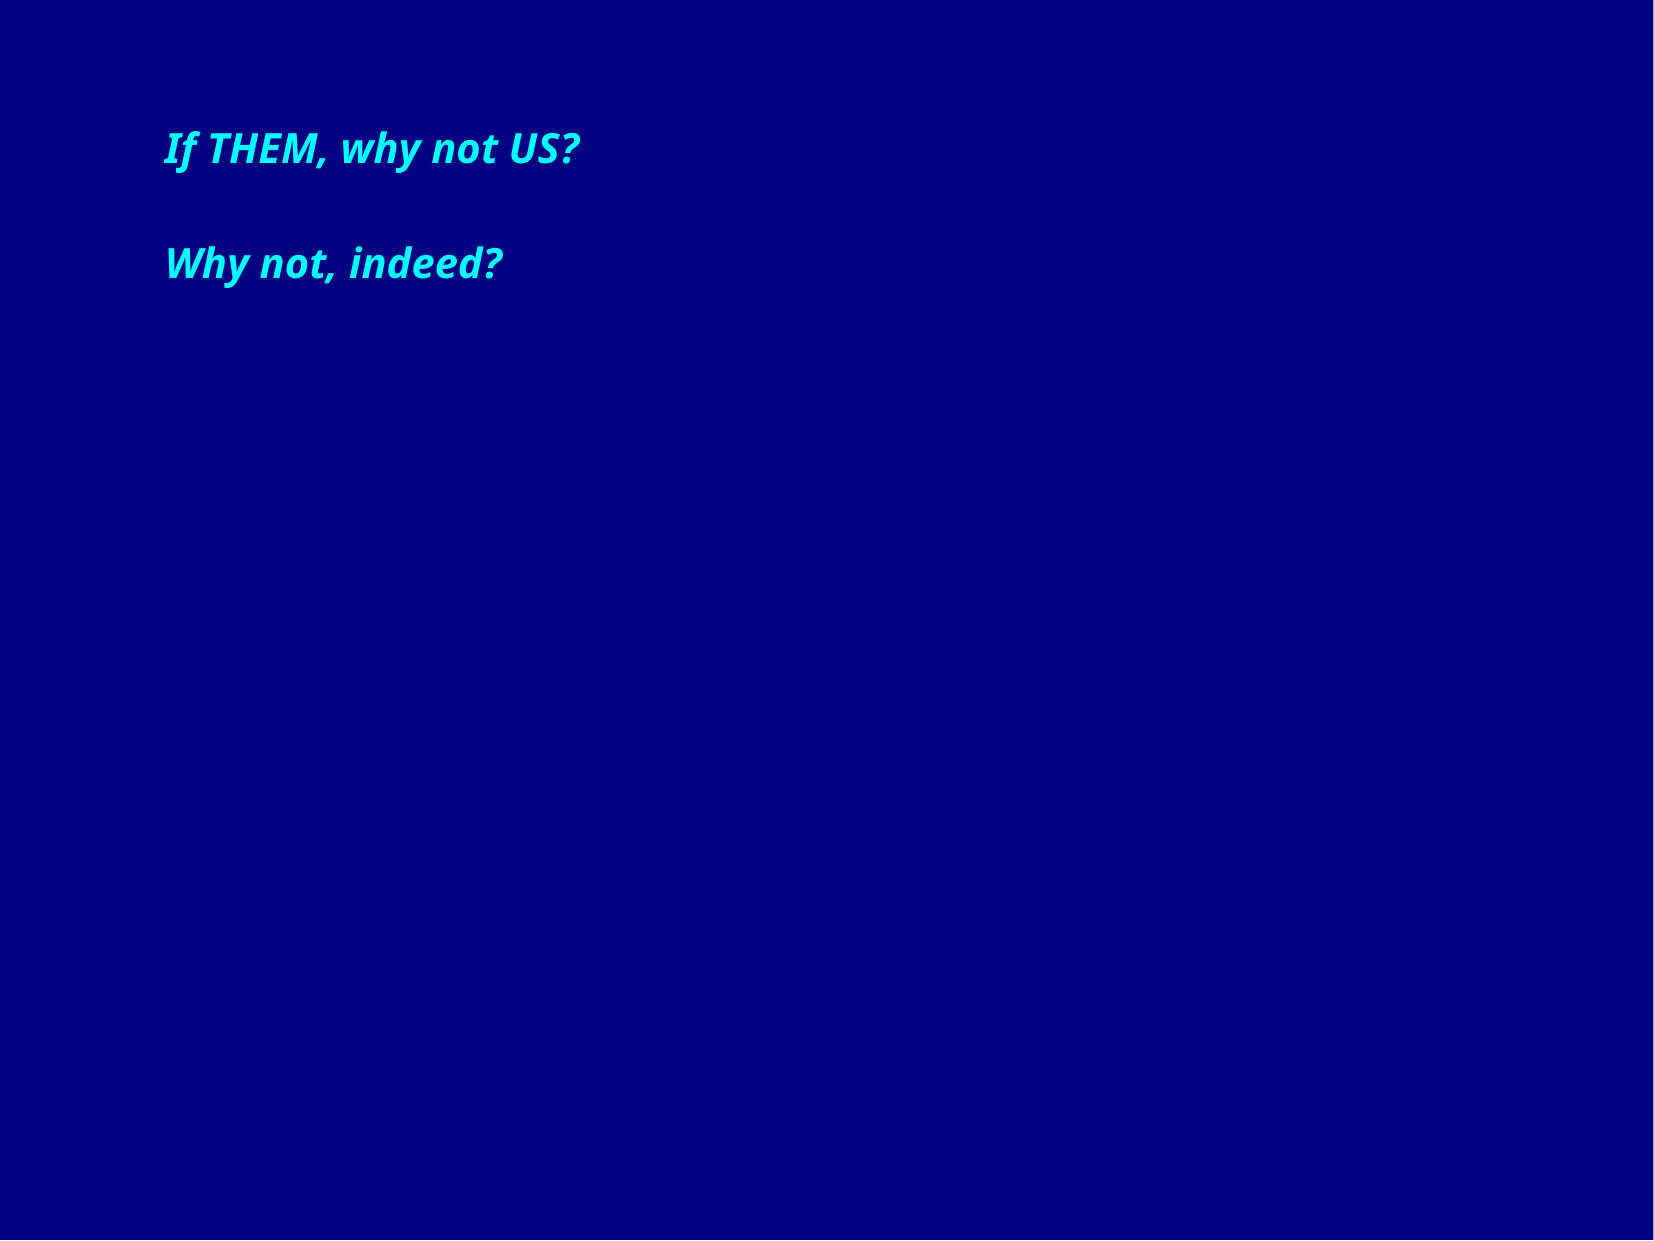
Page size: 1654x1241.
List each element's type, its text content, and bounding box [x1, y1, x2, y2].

text_box If THEM, why not US? Why not, indeed? [150, 111, 611, 281]
